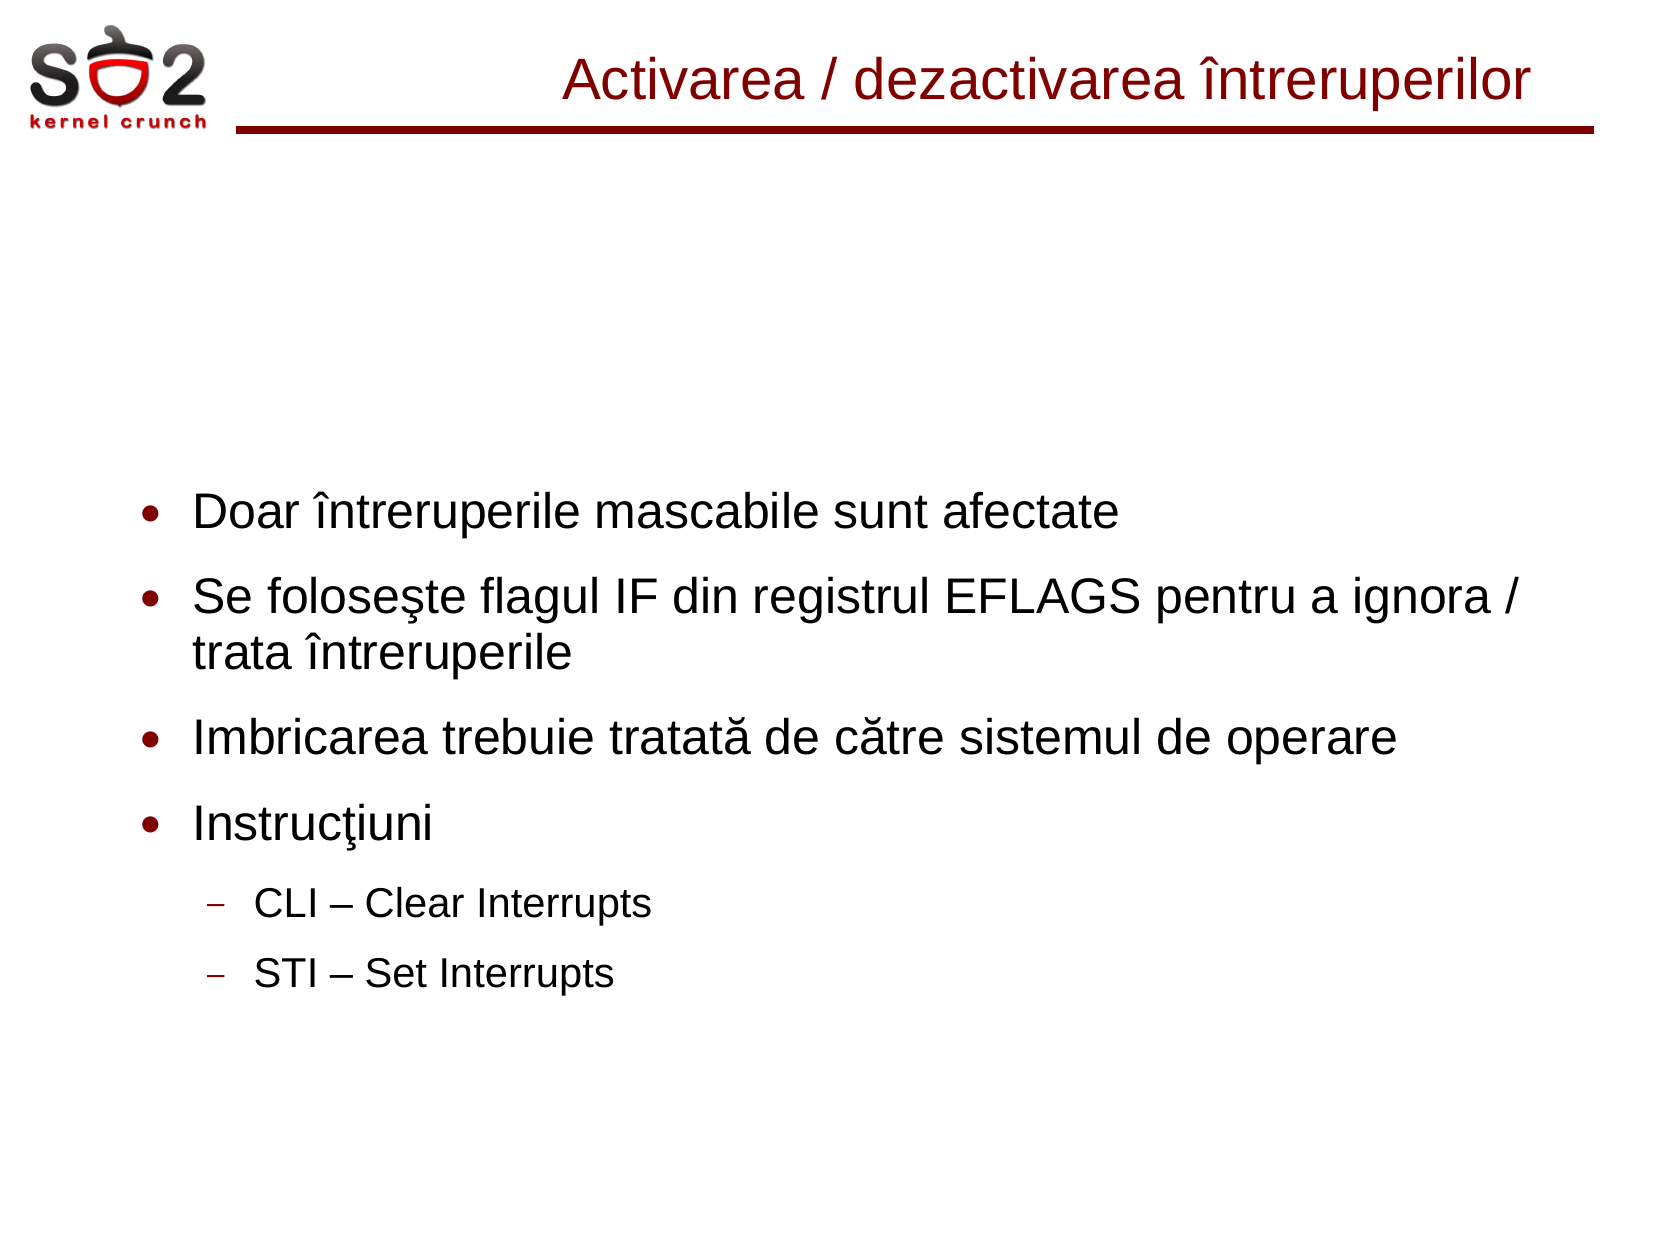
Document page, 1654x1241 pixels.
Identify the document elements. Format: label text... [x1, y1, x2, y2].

title Activarea / dezactivarea întreruperilor [121, 11, 1534, 148]
list Doar întreruperile mascabile sunt afectate Se foloseşte flagul IF din registrul EFLAGS pentru a ignora / trata întreruperile Imbricarea trebuie tratată de către sistemul de operare Instrucţiuni CLI – Clear Interrupts STI – Set Interrupts [121, 349, 1534, 1131]
picture [29, 23, 121, 130]
